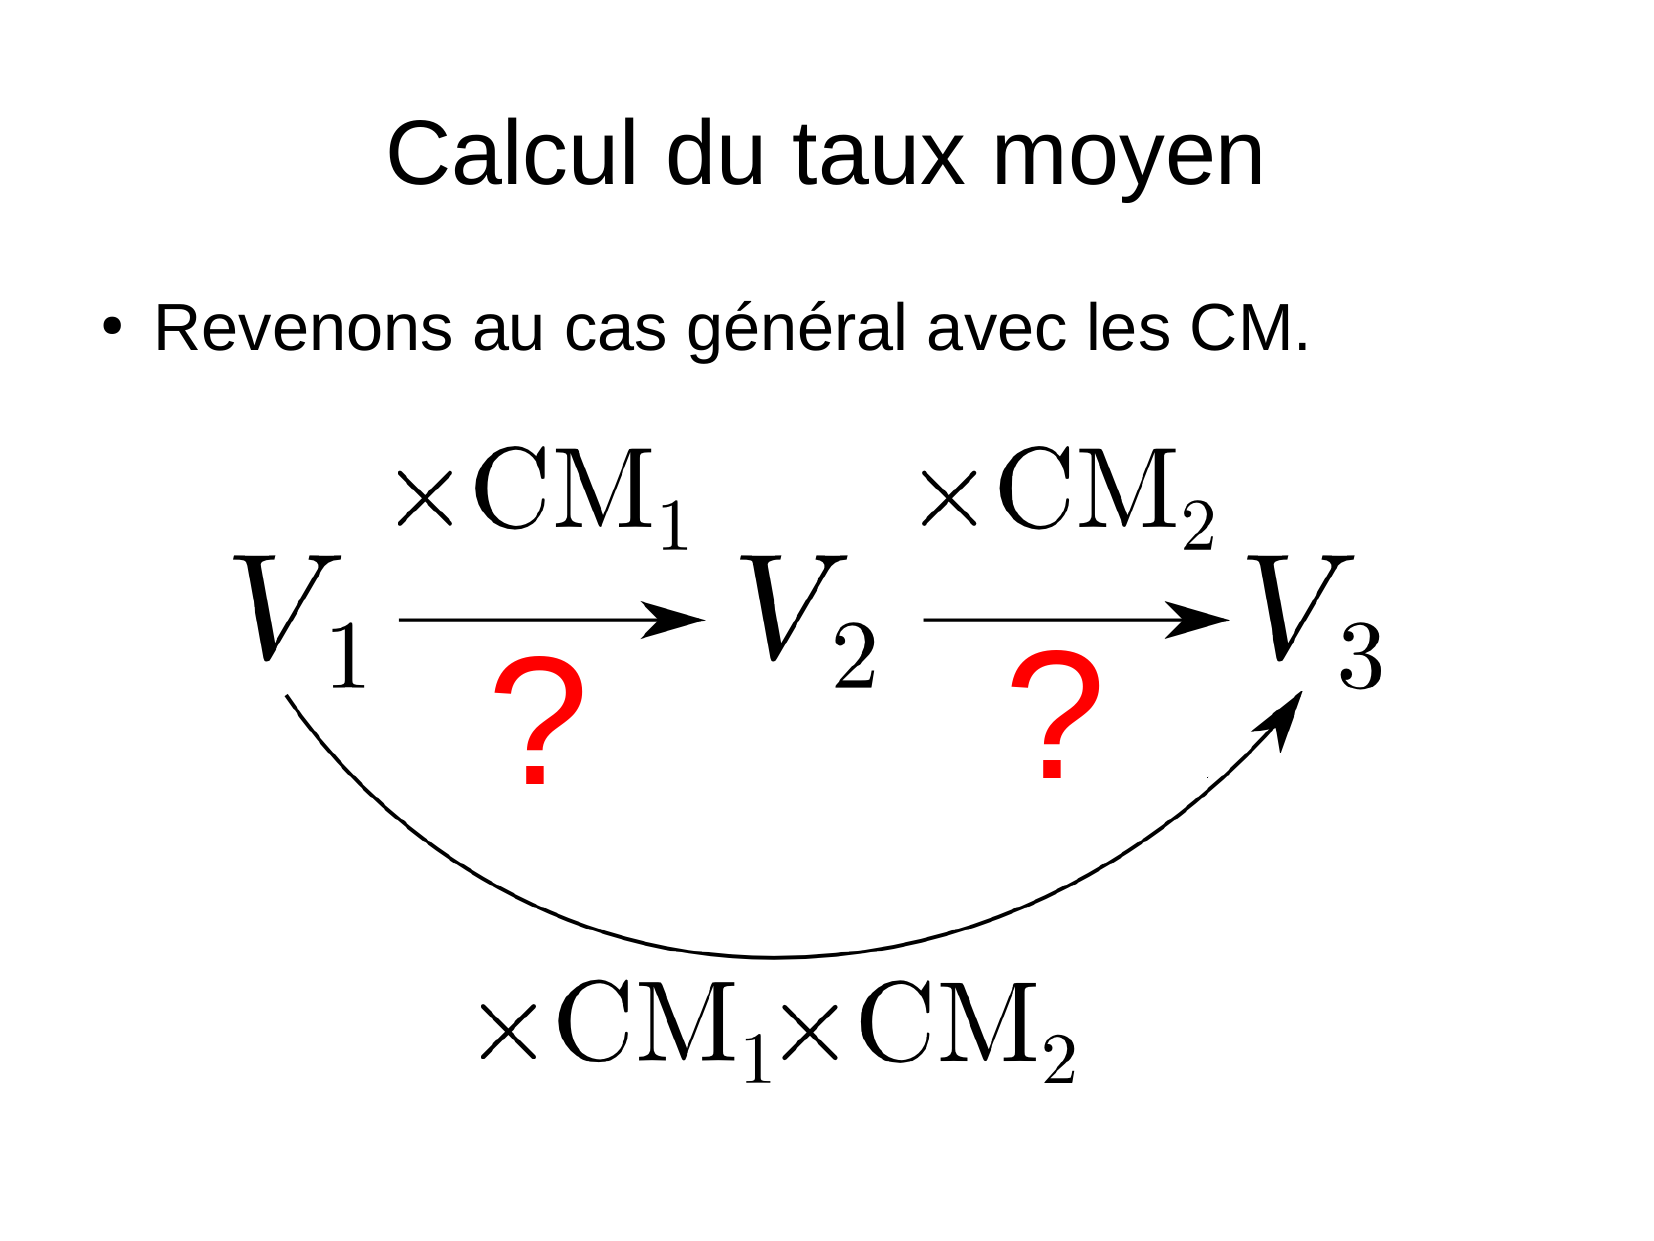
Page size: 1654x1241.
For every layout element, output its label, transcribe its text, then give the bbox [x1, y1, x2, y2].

list Revenons au cas général avec les CM. [82, 290, 1571, 1010]
title Calcul du taux moyen [82, 49, 1571, 257]
text_box [1121, 674, 1219, 800]
text_box ? [989, 605, 1121, 826]
text_box [342, 672, 472, 815]
picture [233, 446, 1381, 1083]
text_box ? [472, 610, 605, 831]
text_box [605, 664, 989, 812]
